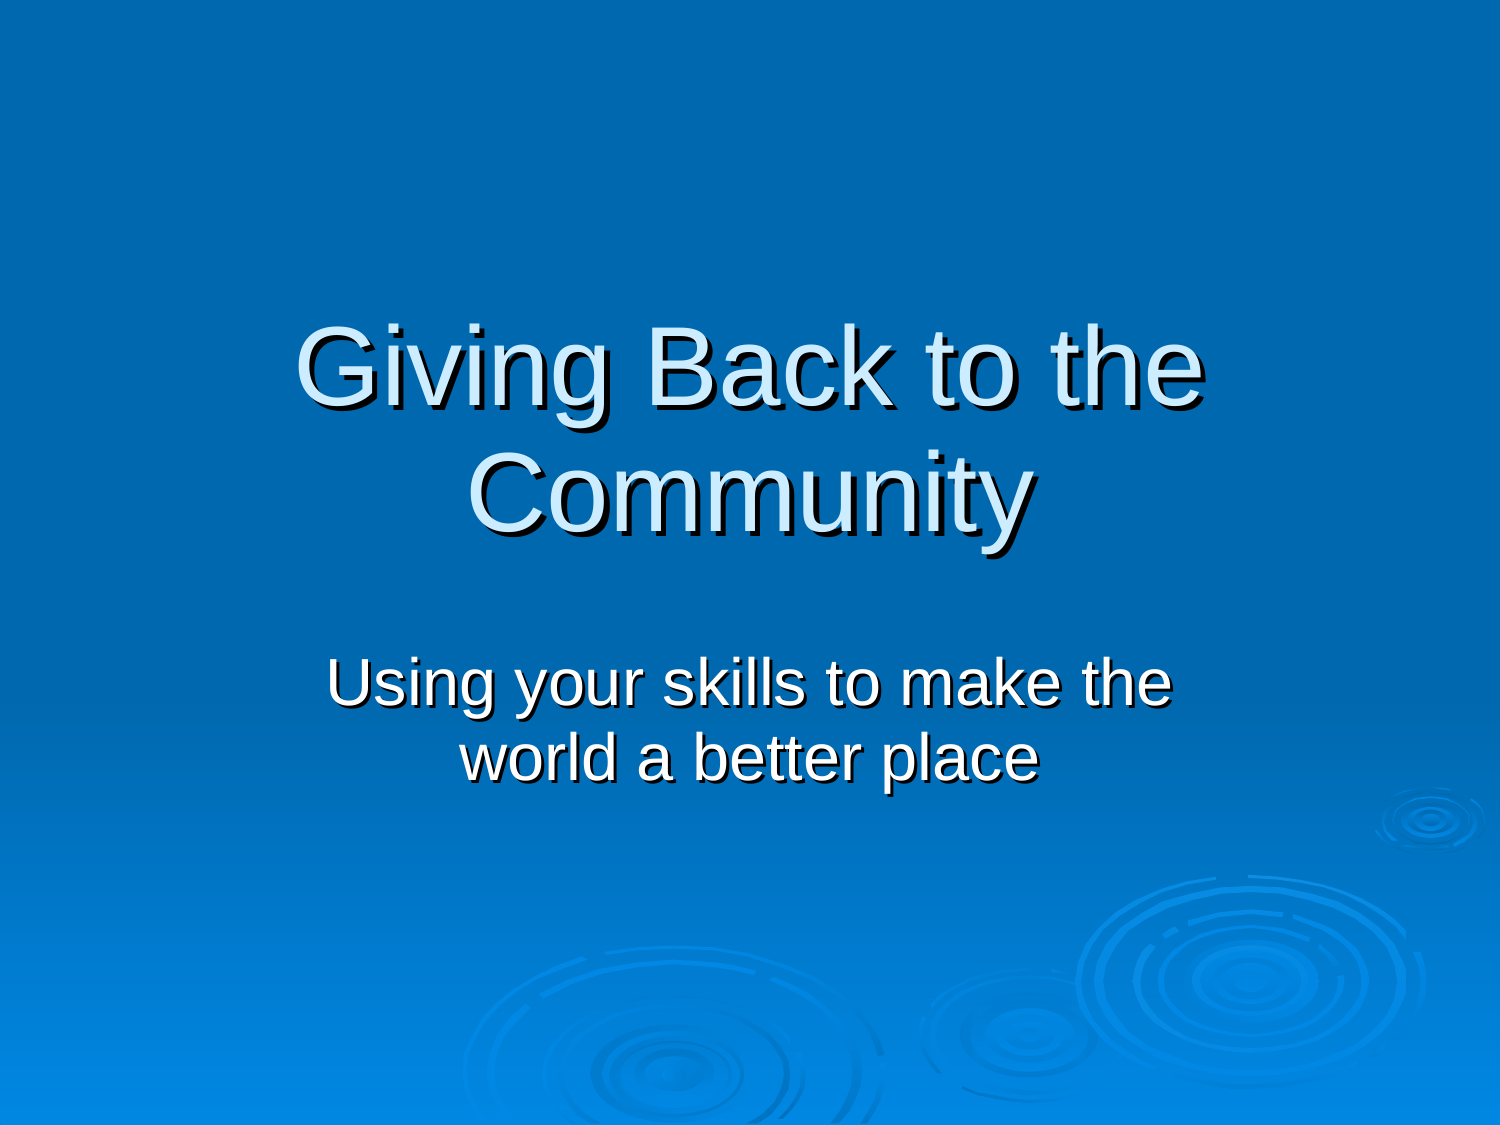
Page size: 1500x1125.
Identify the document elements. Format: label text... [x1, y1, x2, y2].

title Giving Back to the Community [112, 277, 1388, 563]
subtitle Using your skills to make the world a better place [225, 637, 1276, 926]
